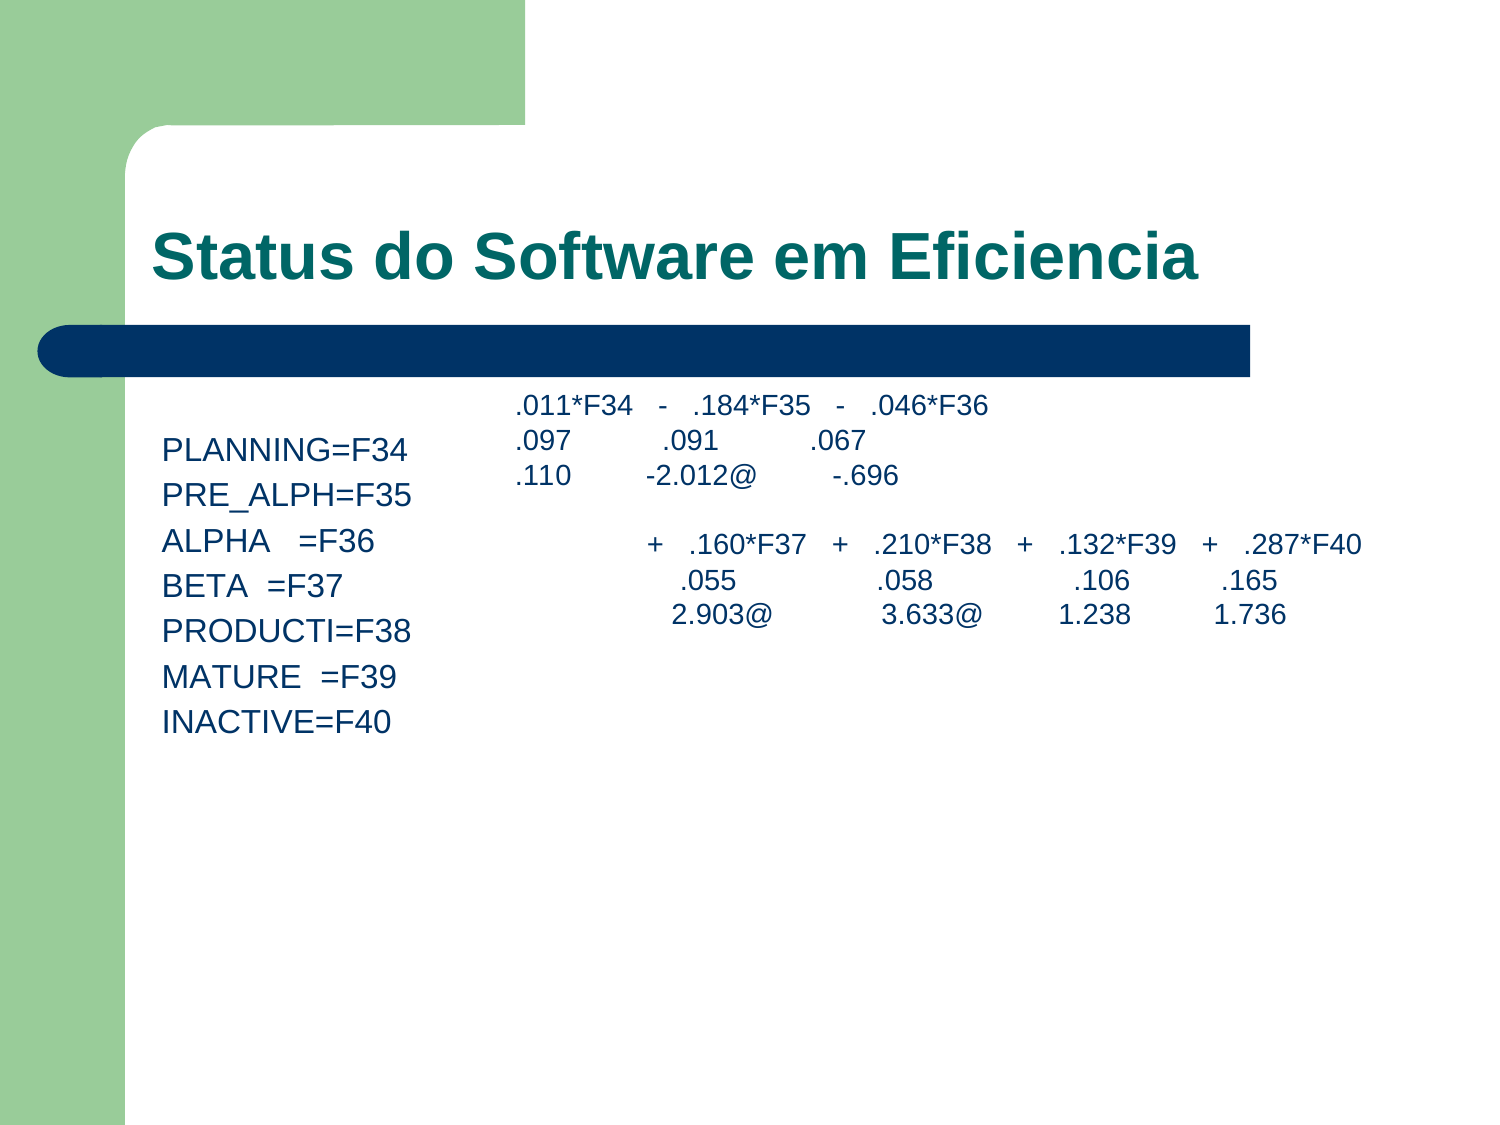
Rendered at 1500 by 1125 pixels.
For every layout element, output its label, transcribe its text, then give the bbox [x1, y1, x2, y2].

list PLANNING=F34 PRE_ALPH=F35 ALPHA =F36 BETA =F37 PRODUCTI=F38 MATURE =F39 INACTIVE=F40 [137, 387, 1400, 999]
title Status do Software em Eficiencia [136, 136, 1414, 301]
text_box .011*F34 - .184*F35 - .046*F36 .097 .091 .067 .110 -2.012@ -.696 + .160*F37 + .210*F38 + .132*F39 + .287*F40 .055 .058 .106 .165 2.903@ 3.633@ 1.238 1.736 [500, 378, 1463, 990]
